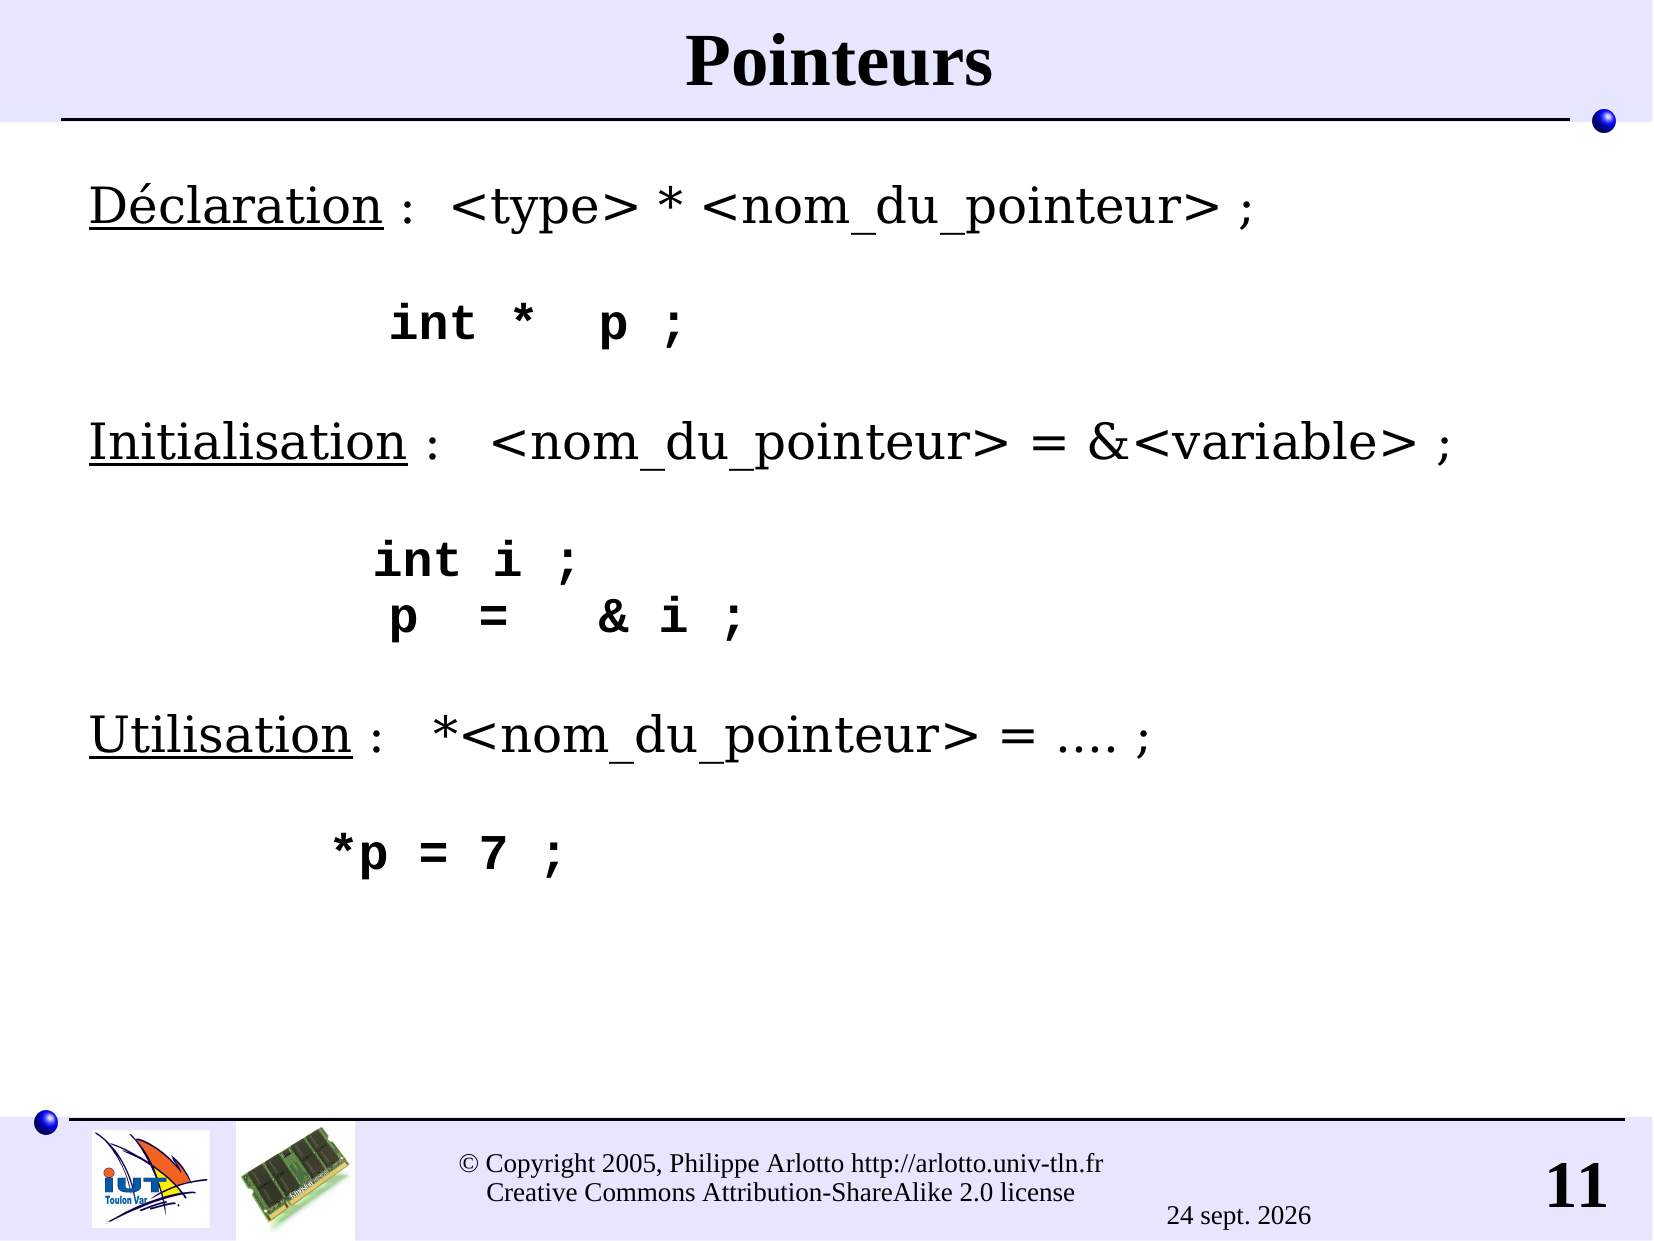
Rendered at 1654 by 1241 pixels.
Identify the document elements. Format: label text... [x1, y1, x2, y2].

text_box Déclaration : <type> * <nom_du_pointeur> ; int * p ; Initialisation : <nom_du_pointeur> = &<variable> ; int i ; p = & i ; Utilisation : *<nom_du_pointeur> = .... ; *p = 7 ; [88, 177, 1454, 1001]
picture [236, 1121, 355, 1241]
title Pointeurs [95, 11, 1585, 110]
